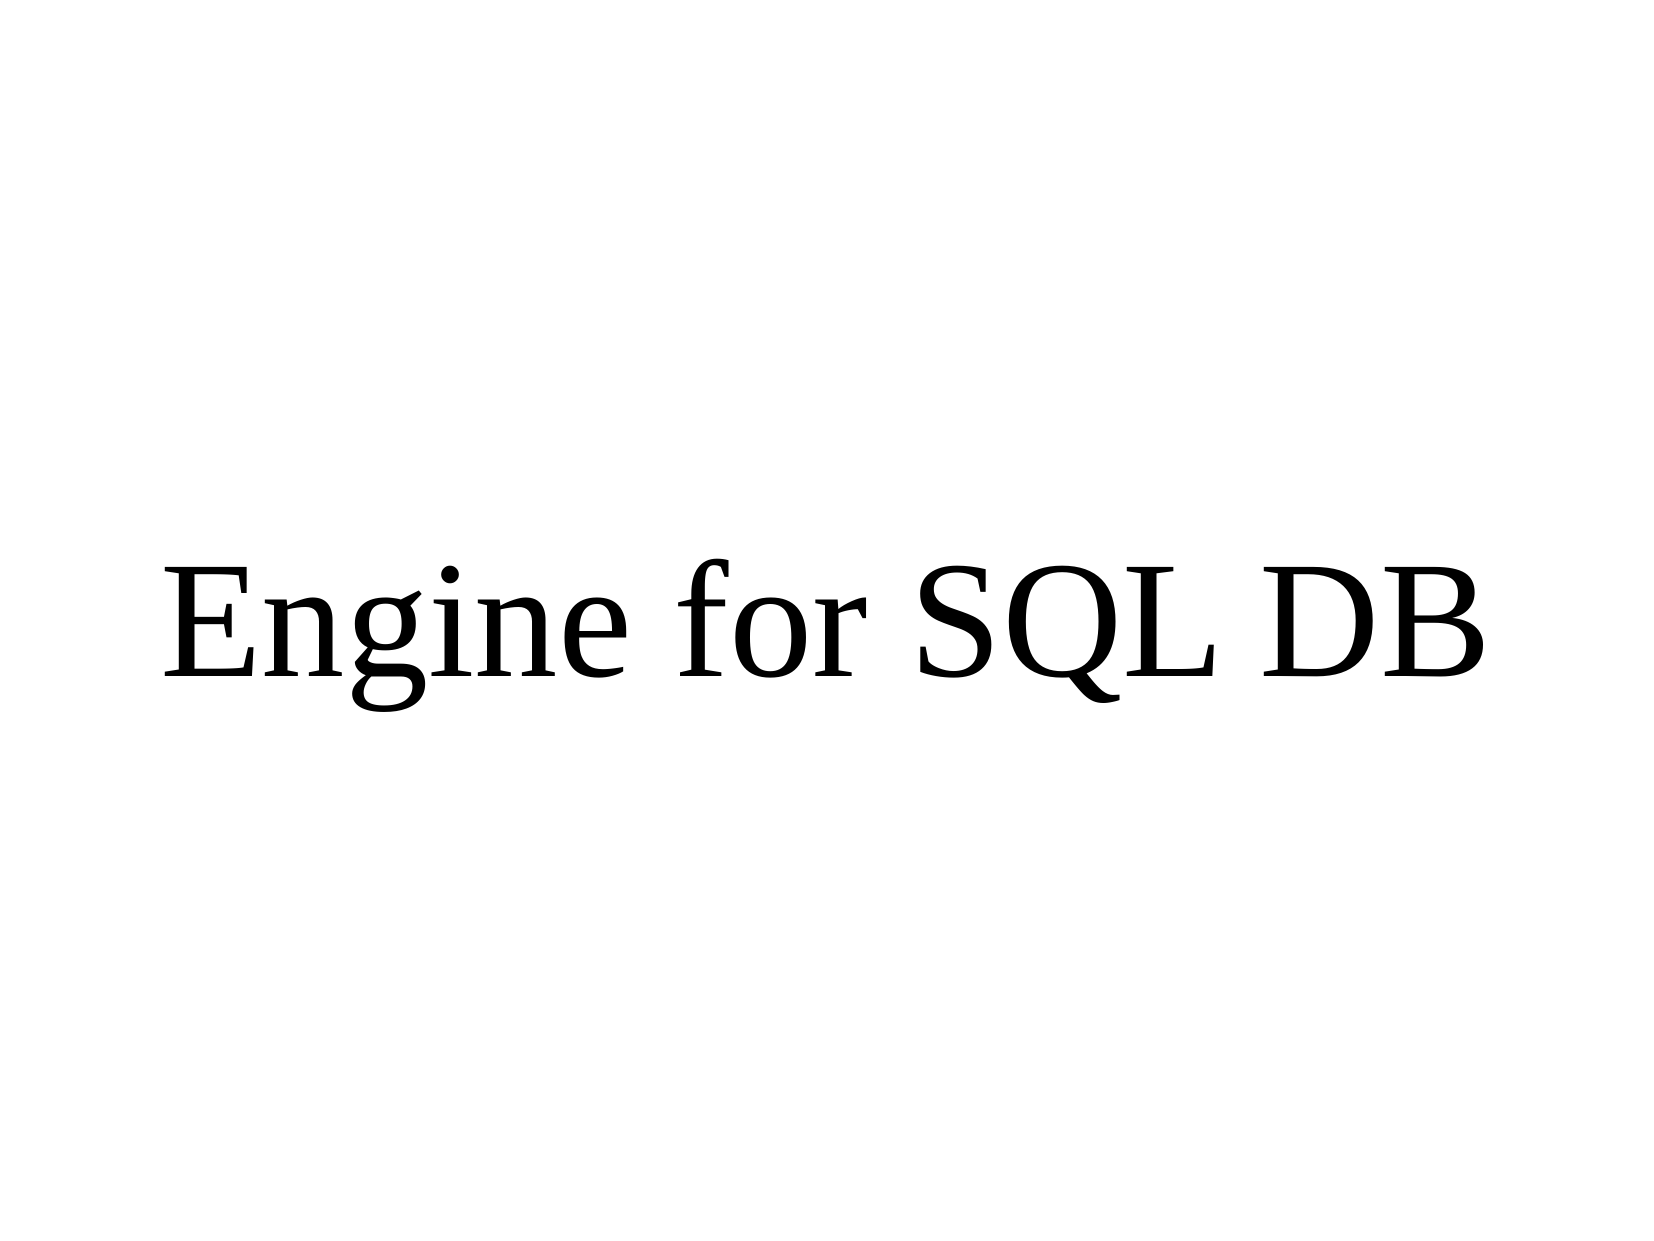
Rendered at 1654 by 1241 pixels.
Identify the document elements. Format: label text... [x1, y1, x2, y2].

title Engine for SQL DB [0, 516, 1654, 724]
